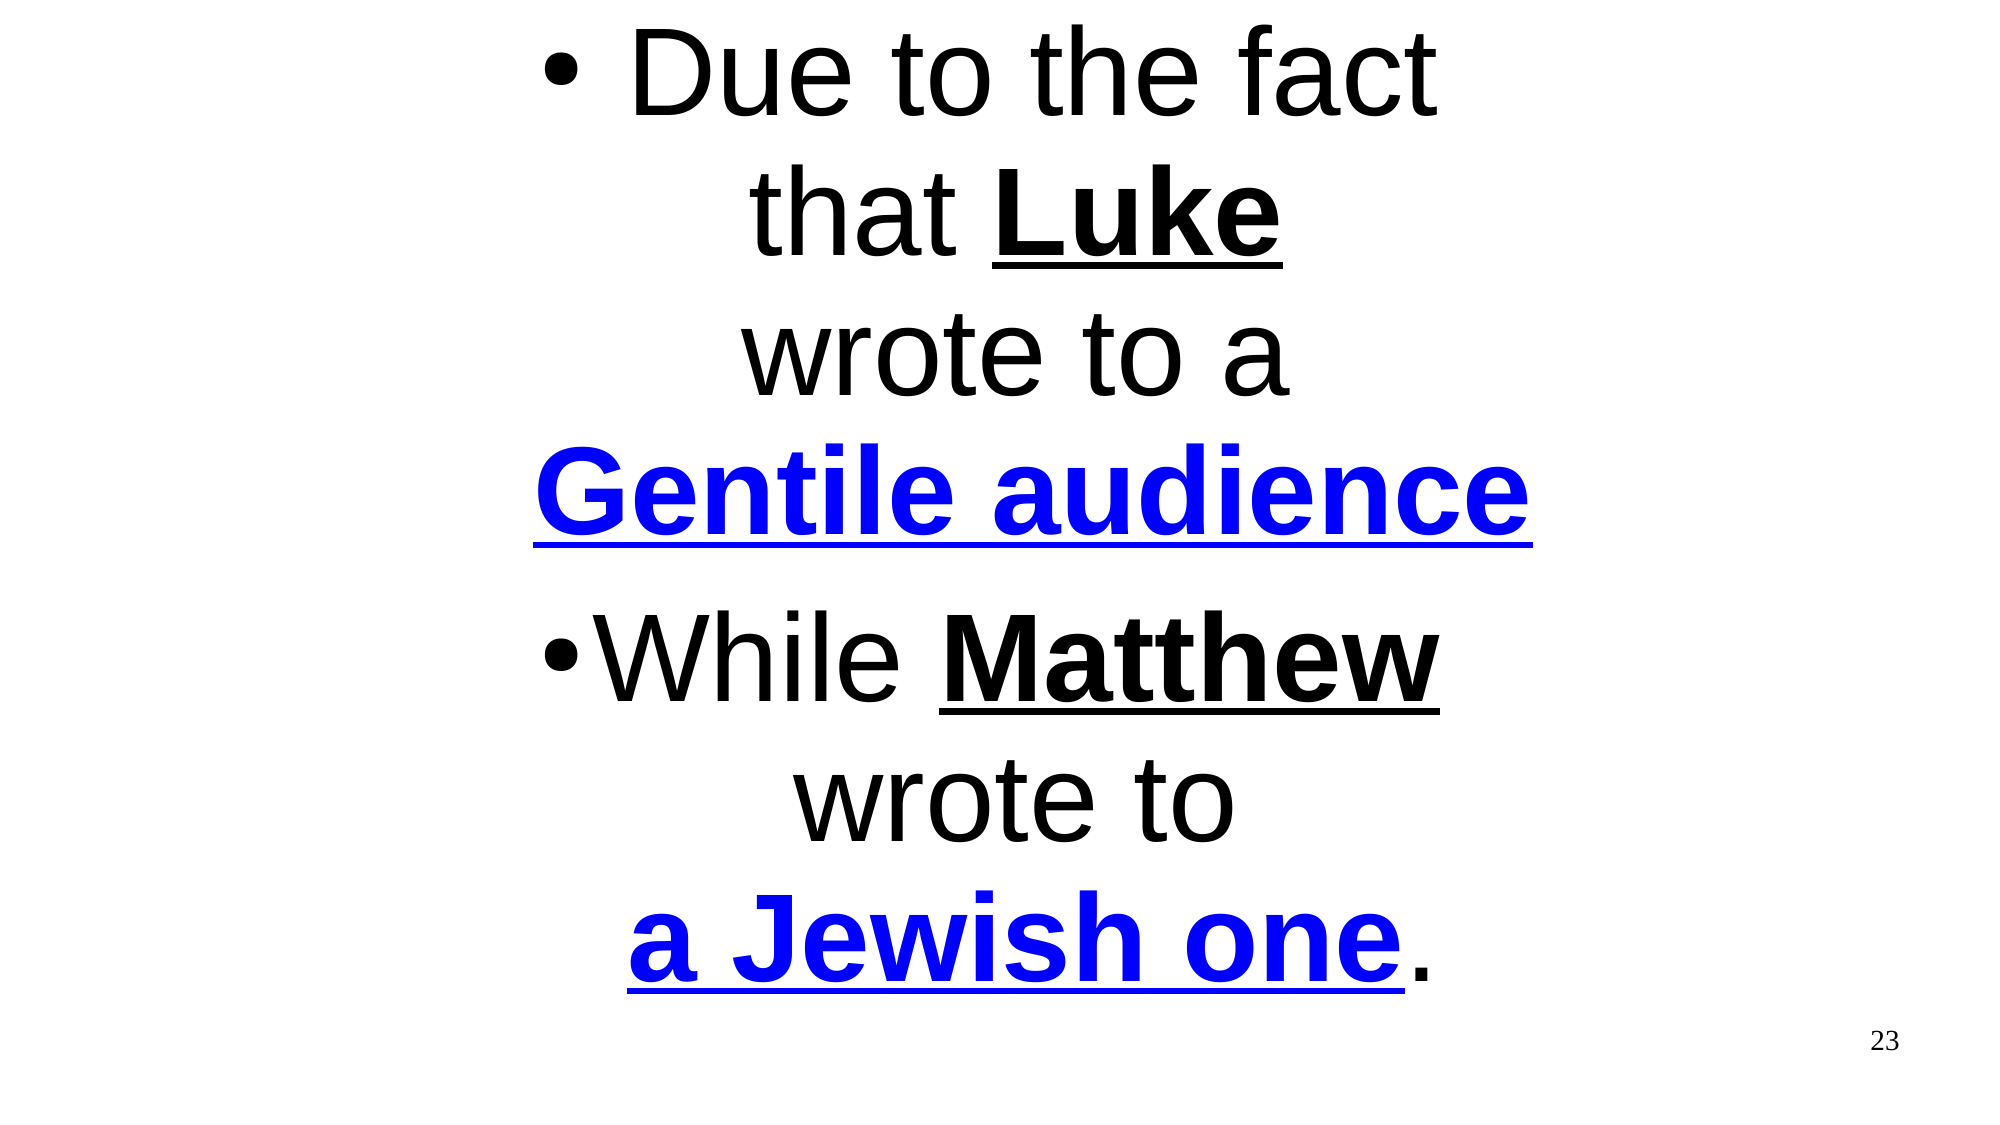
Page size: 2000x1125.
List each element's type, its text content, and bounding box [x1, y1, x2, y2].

list Due to the fact that Luke wrote to a Gentile audience While Matthew wrote to a Jewish one. [0, 2, 1996, 1125]
